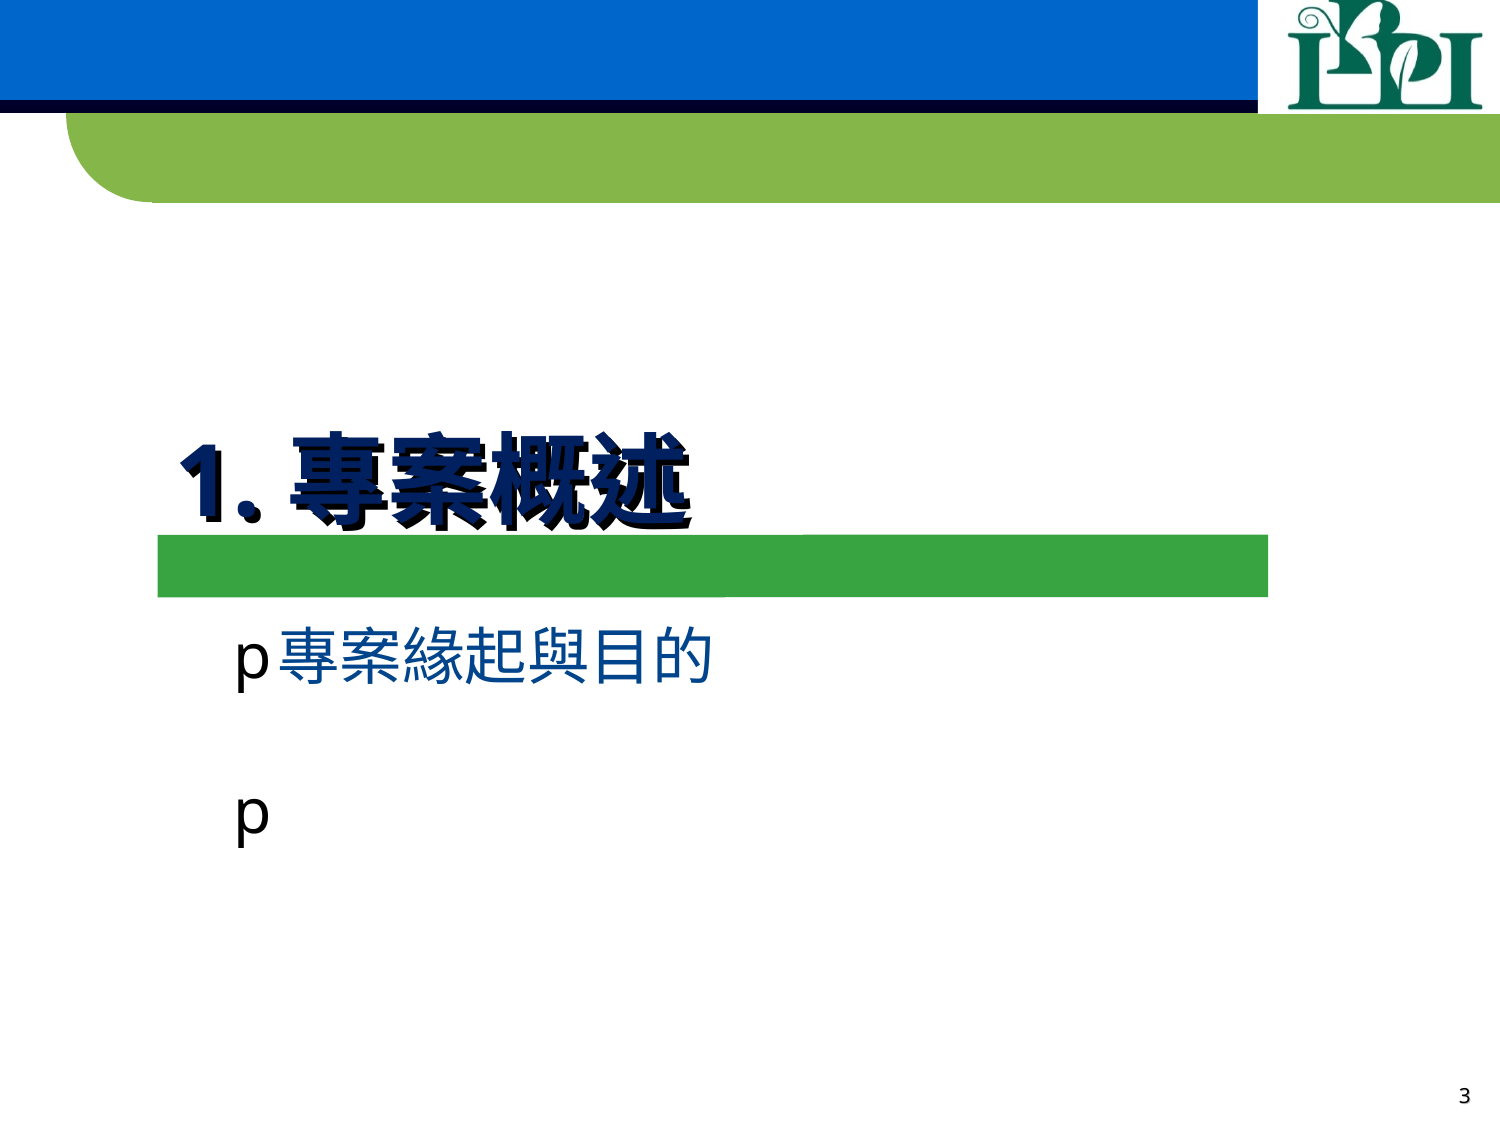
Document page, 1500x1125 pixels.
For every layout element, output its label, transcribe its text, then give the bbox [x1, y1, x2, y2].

text_box 1.專案概述 [159, 408, 892, 546]
text_box 專案緣起與目的 [218, 609, 1058, 853]
text_box [1399, 1074, 1500, 1125]
